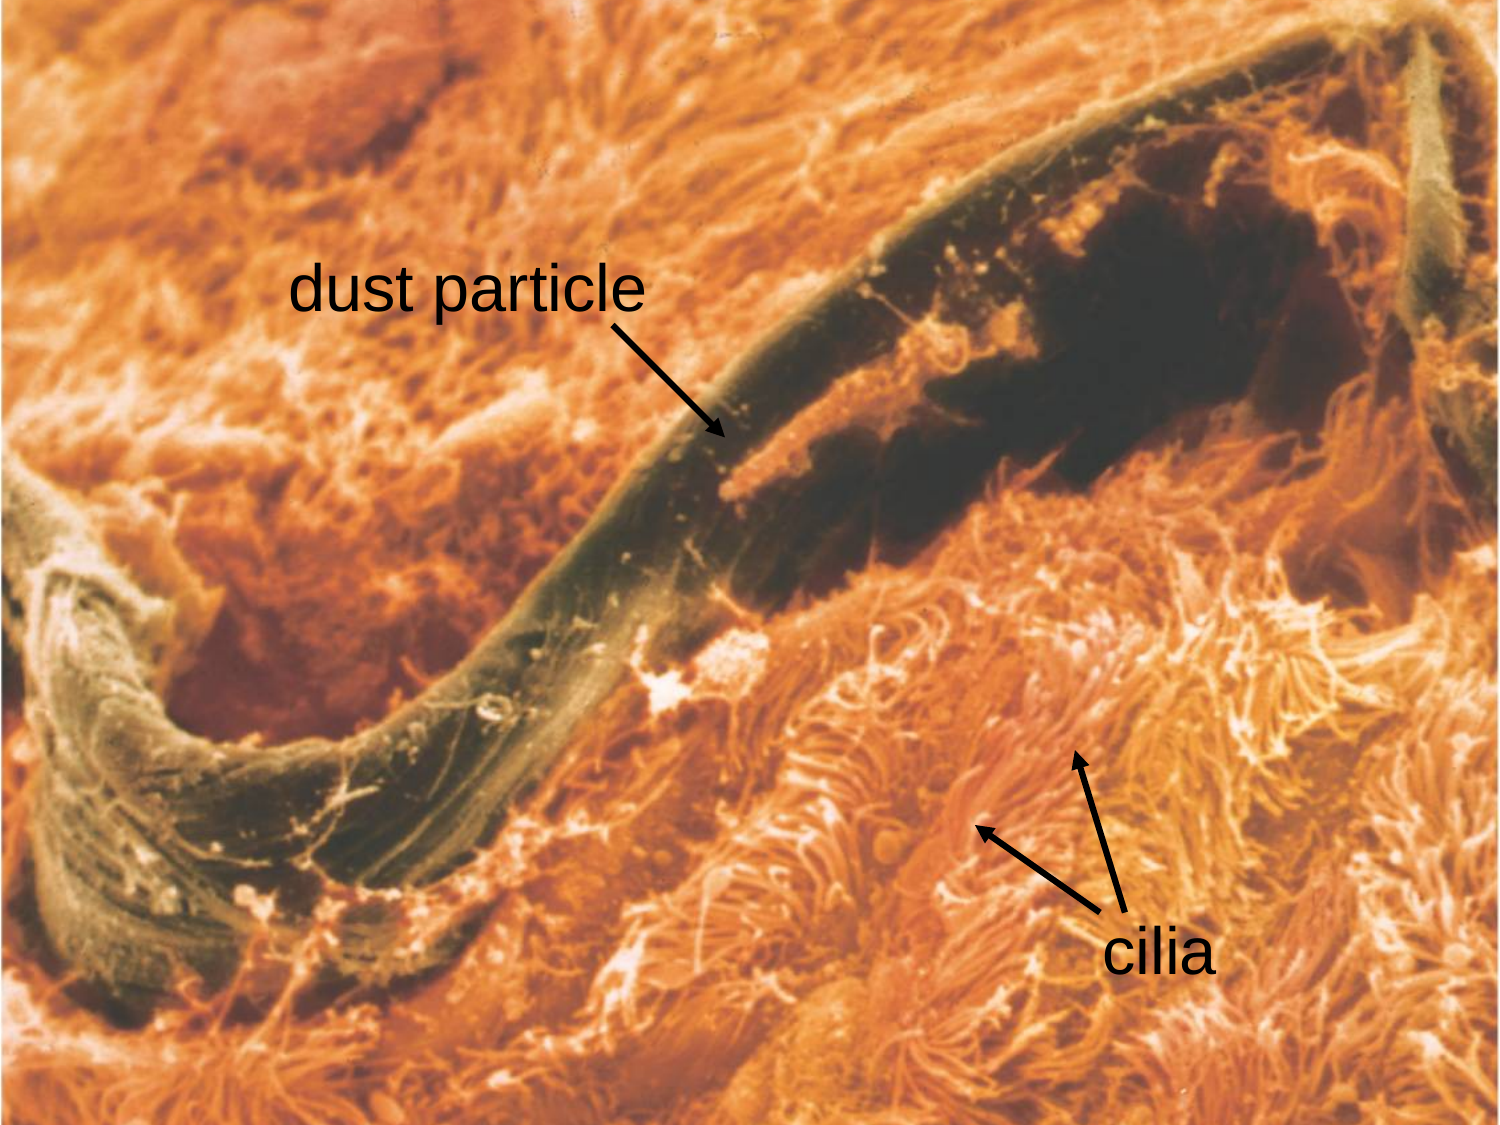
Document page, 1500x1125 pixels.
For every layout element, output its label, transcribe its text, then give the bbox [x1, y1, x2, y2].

text_box cilia [1087, 899, 1288, 996]
text_box dust particle [112, 237, 663, 333]
picture [0, 0, 1500, 1125]
